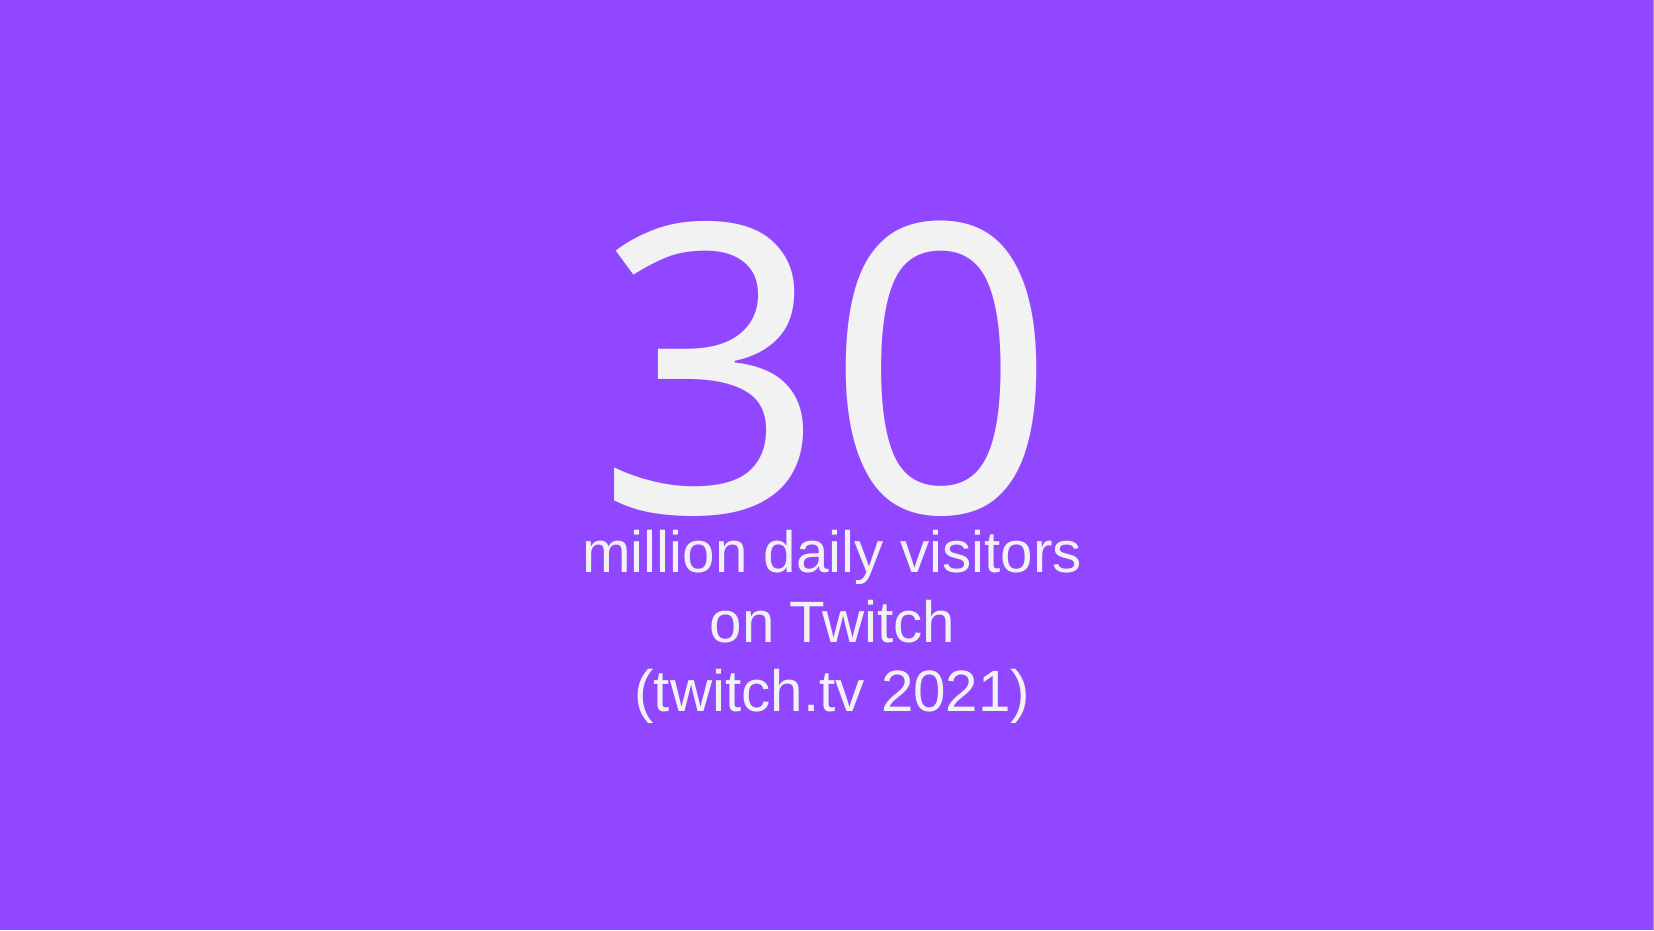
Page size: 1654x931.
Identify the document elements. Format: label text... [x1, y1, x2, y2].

subtitle 30 [82, 83, 1571, 676]
text_box million daily visitors on Twitch (twitch.tv 2021) [94, 506, 1571, 732]
